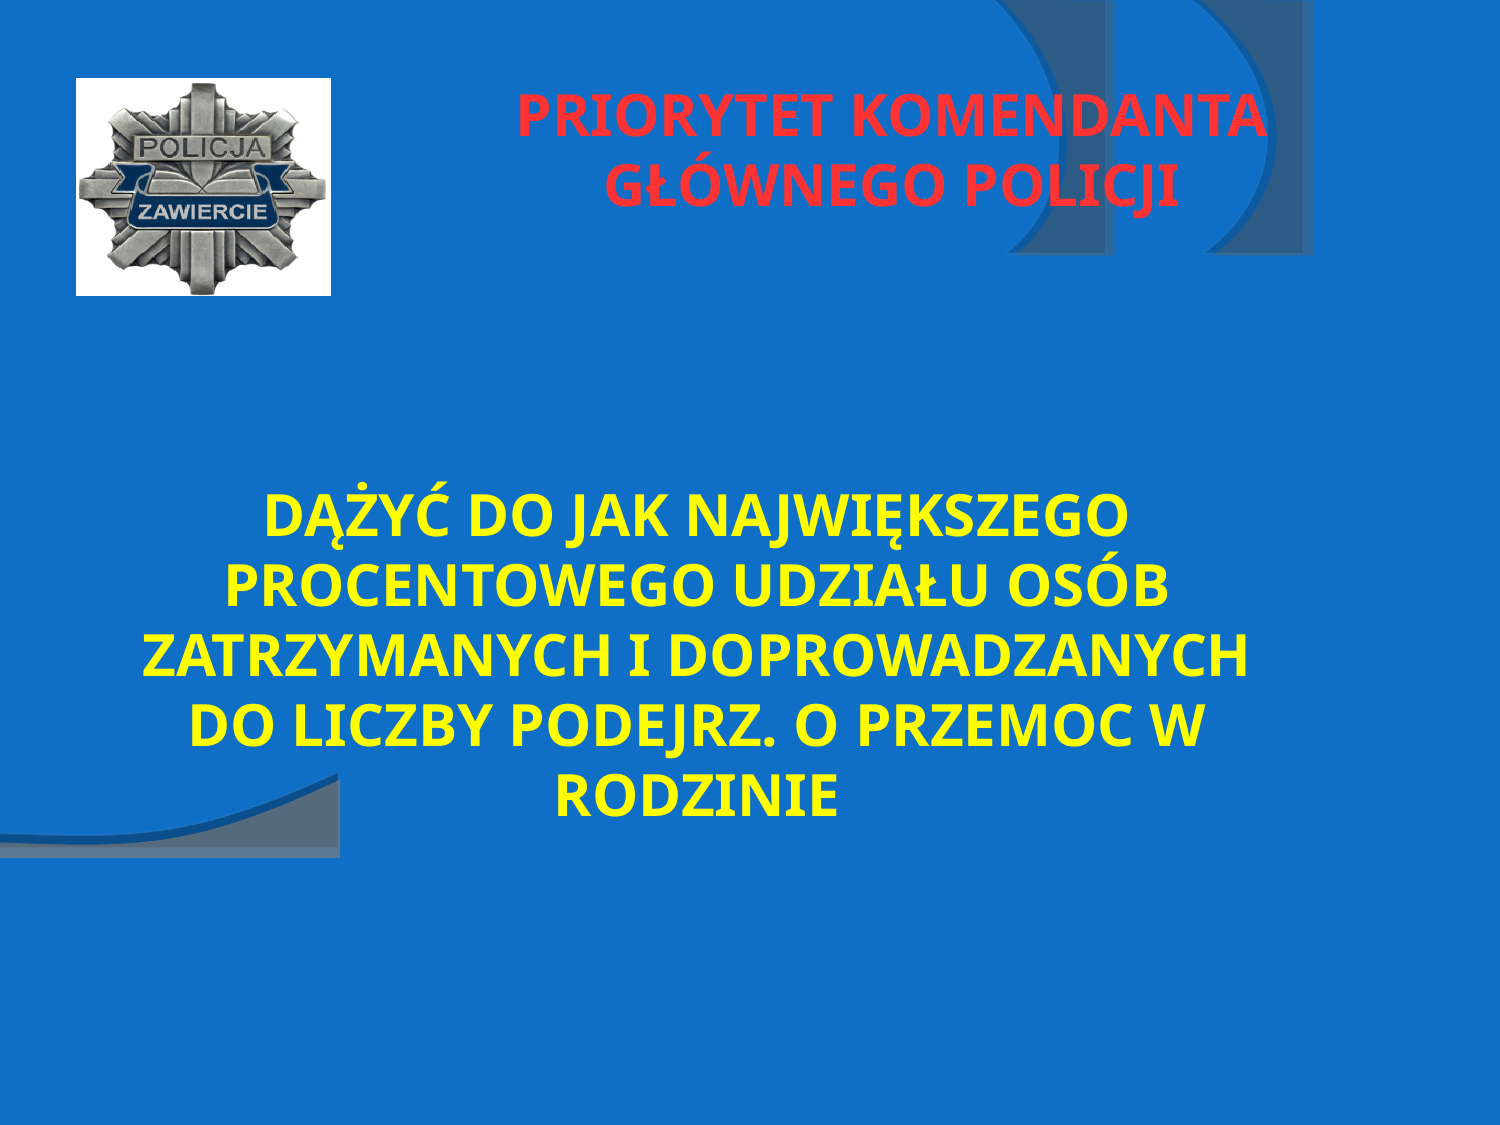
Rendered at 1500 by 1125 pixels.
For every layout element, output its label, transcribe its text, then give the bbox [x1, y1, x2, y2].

title DĄŻYĆ DO JAK NAJWIĘKSZEGO PROCENTOWEGO UDZIAŁU OSÓB ZATRZYMANYCH I DOPROWADZANYCH DO LICZBY PODEJRZ. O PRZEMOC W RODZINIE [82, 330, 1312, 1040]
title PRIORYTET KOMENDANTA GŁÓWNEGO POLICJI [354, 70, 1430, 284]
picture [76, 78, 331, 296]
